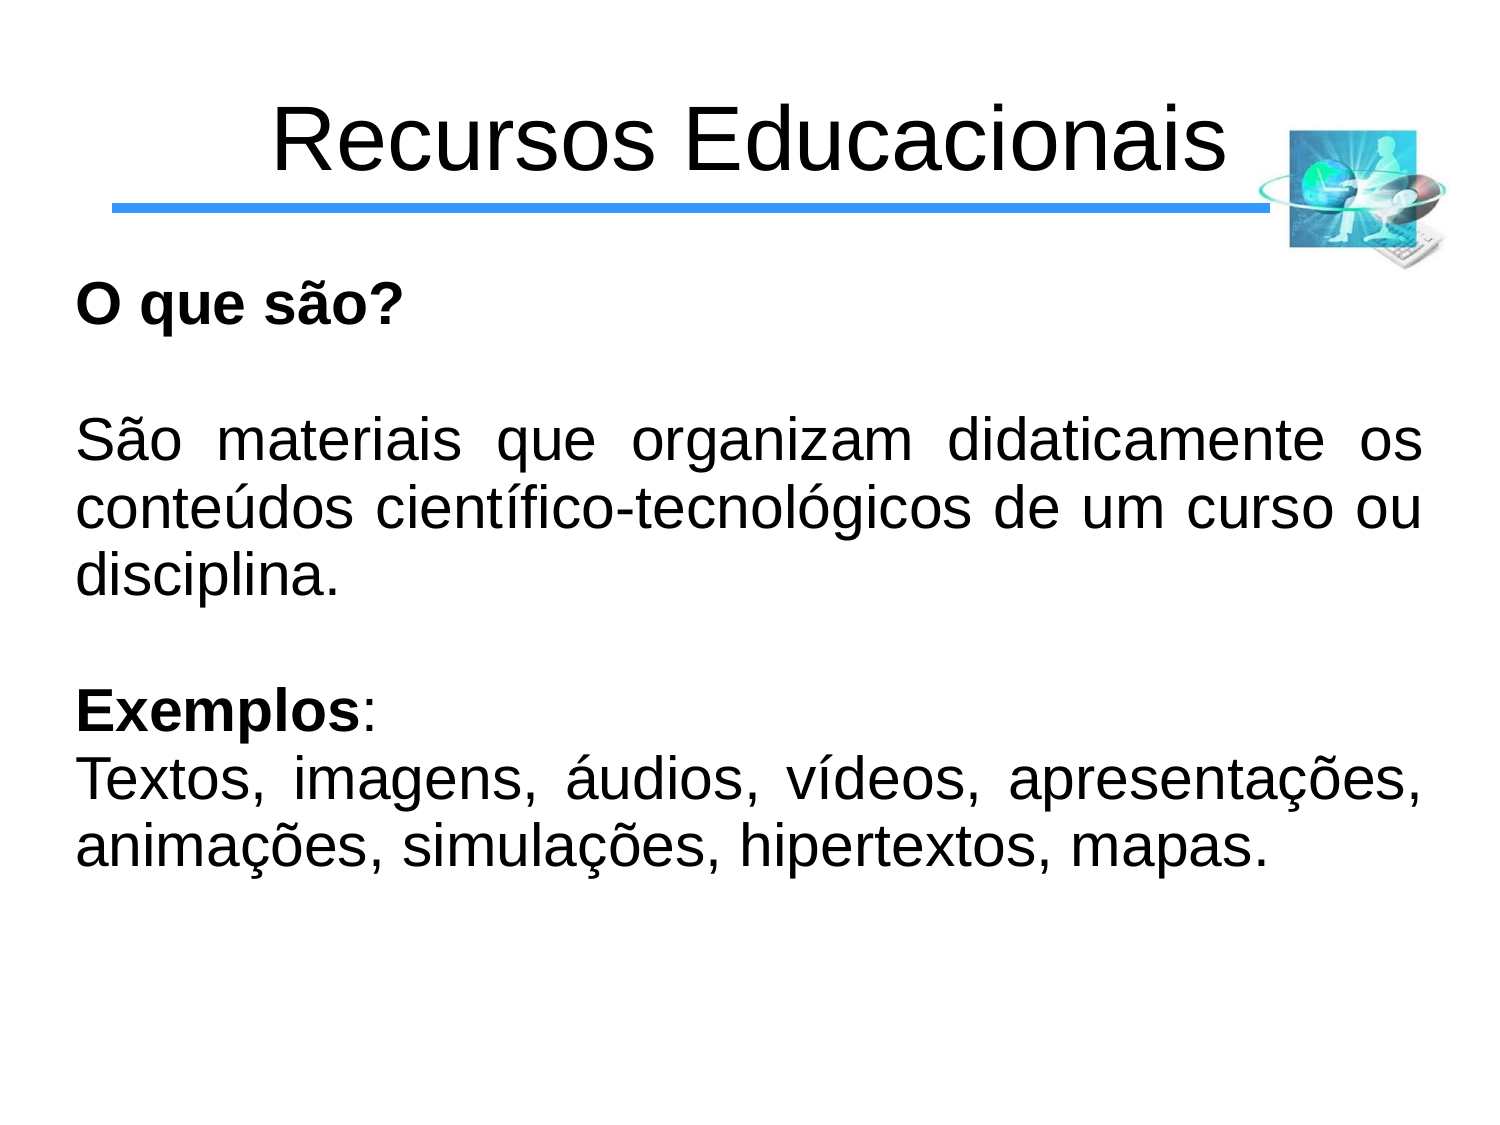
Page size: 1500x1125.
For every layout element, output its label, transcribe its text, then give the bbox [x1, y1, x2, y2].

title Recursos Educacionais [75, 44, 1425, 233]
picture [1257, 127, 1449, 279]
subtitle O que são? São materiais que organizam didaticamente os conteúdos científico-tecnológicos de um curso ou disciplina. Exemplos: Textos, imagens, áudios, vídeos, apresentações, animações, simulações, hipertextos, mapas. [75, 269, 1425, 999]
